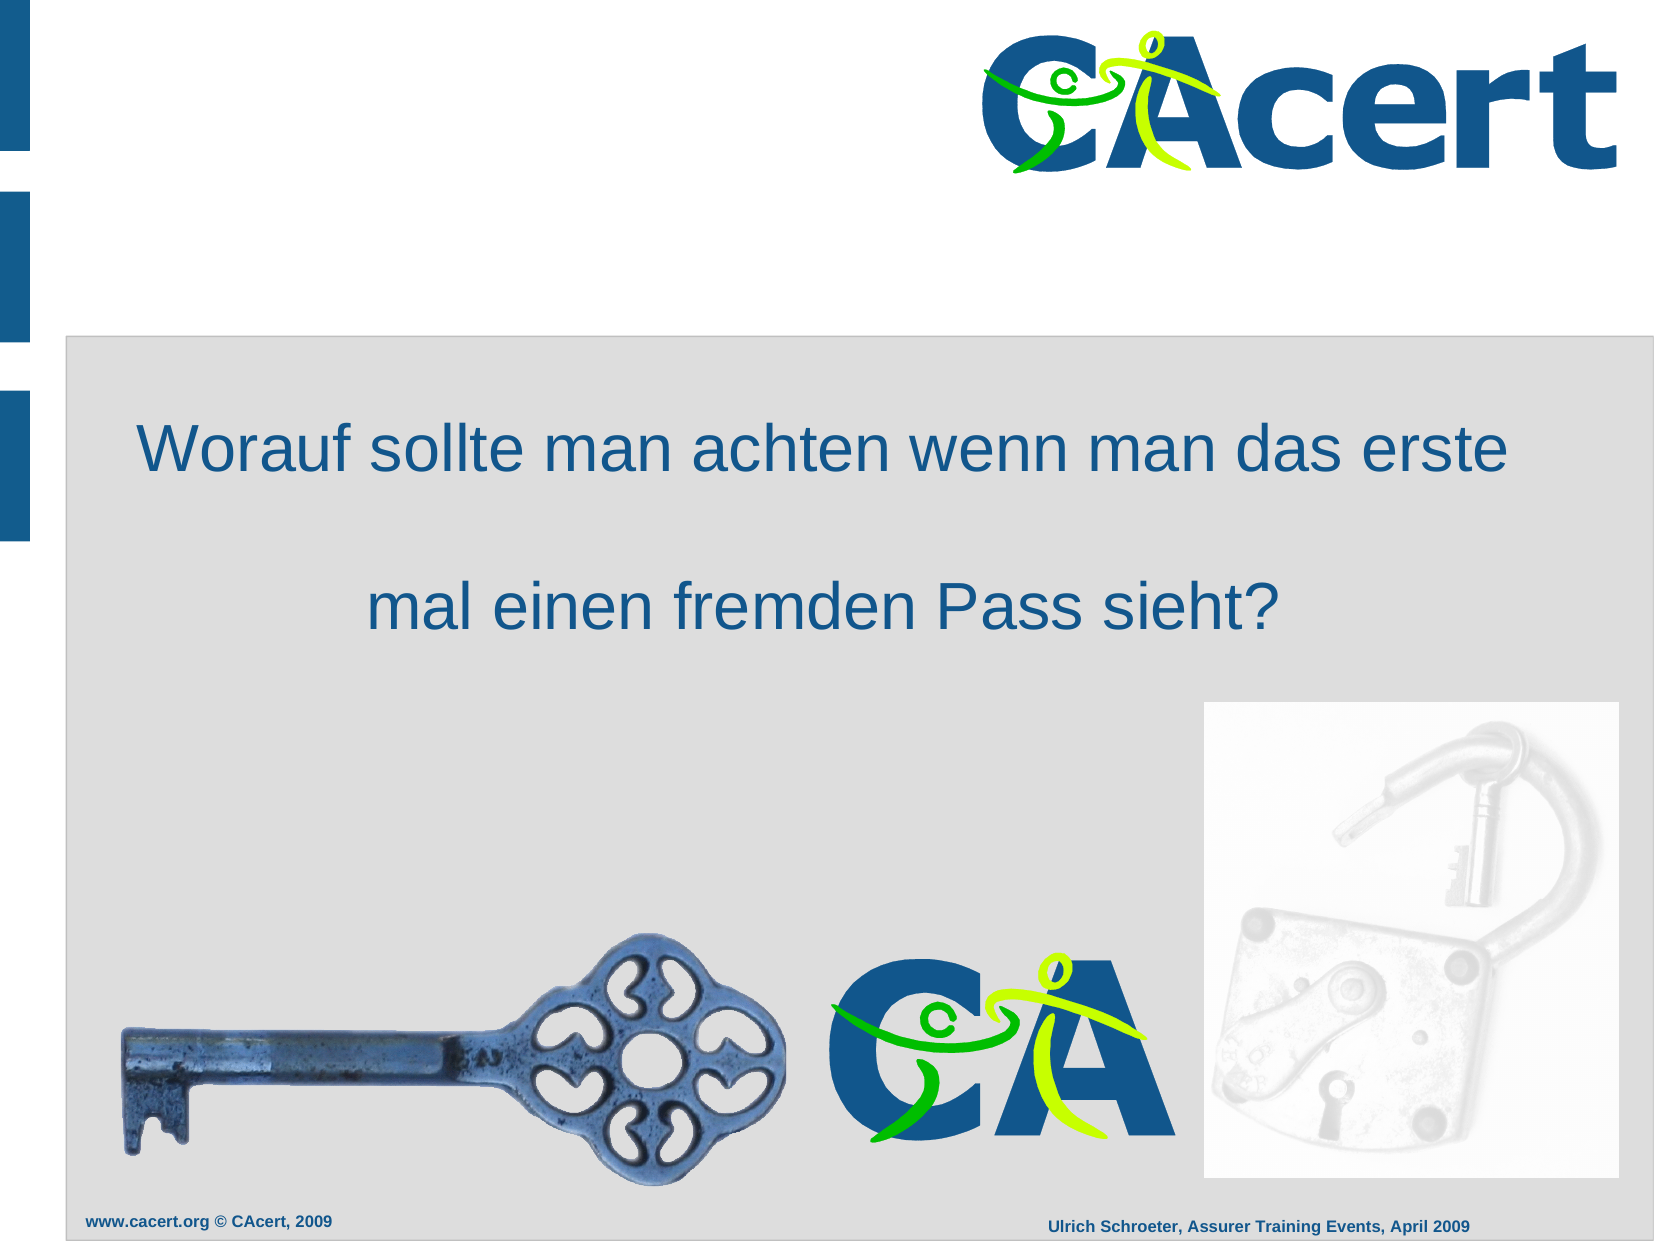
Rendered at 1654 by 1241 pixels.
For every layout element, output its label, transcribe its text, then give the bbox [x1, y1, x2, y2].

picture [1204, 702, 1619, 1178]
title Worauf sollte man achten wenn man das erste mal einen fremden Pass sieht? [118, 328, 1530, 644]
picture [826, 950, 1177, 1145]
picture [106, 915, 800, 1203]
